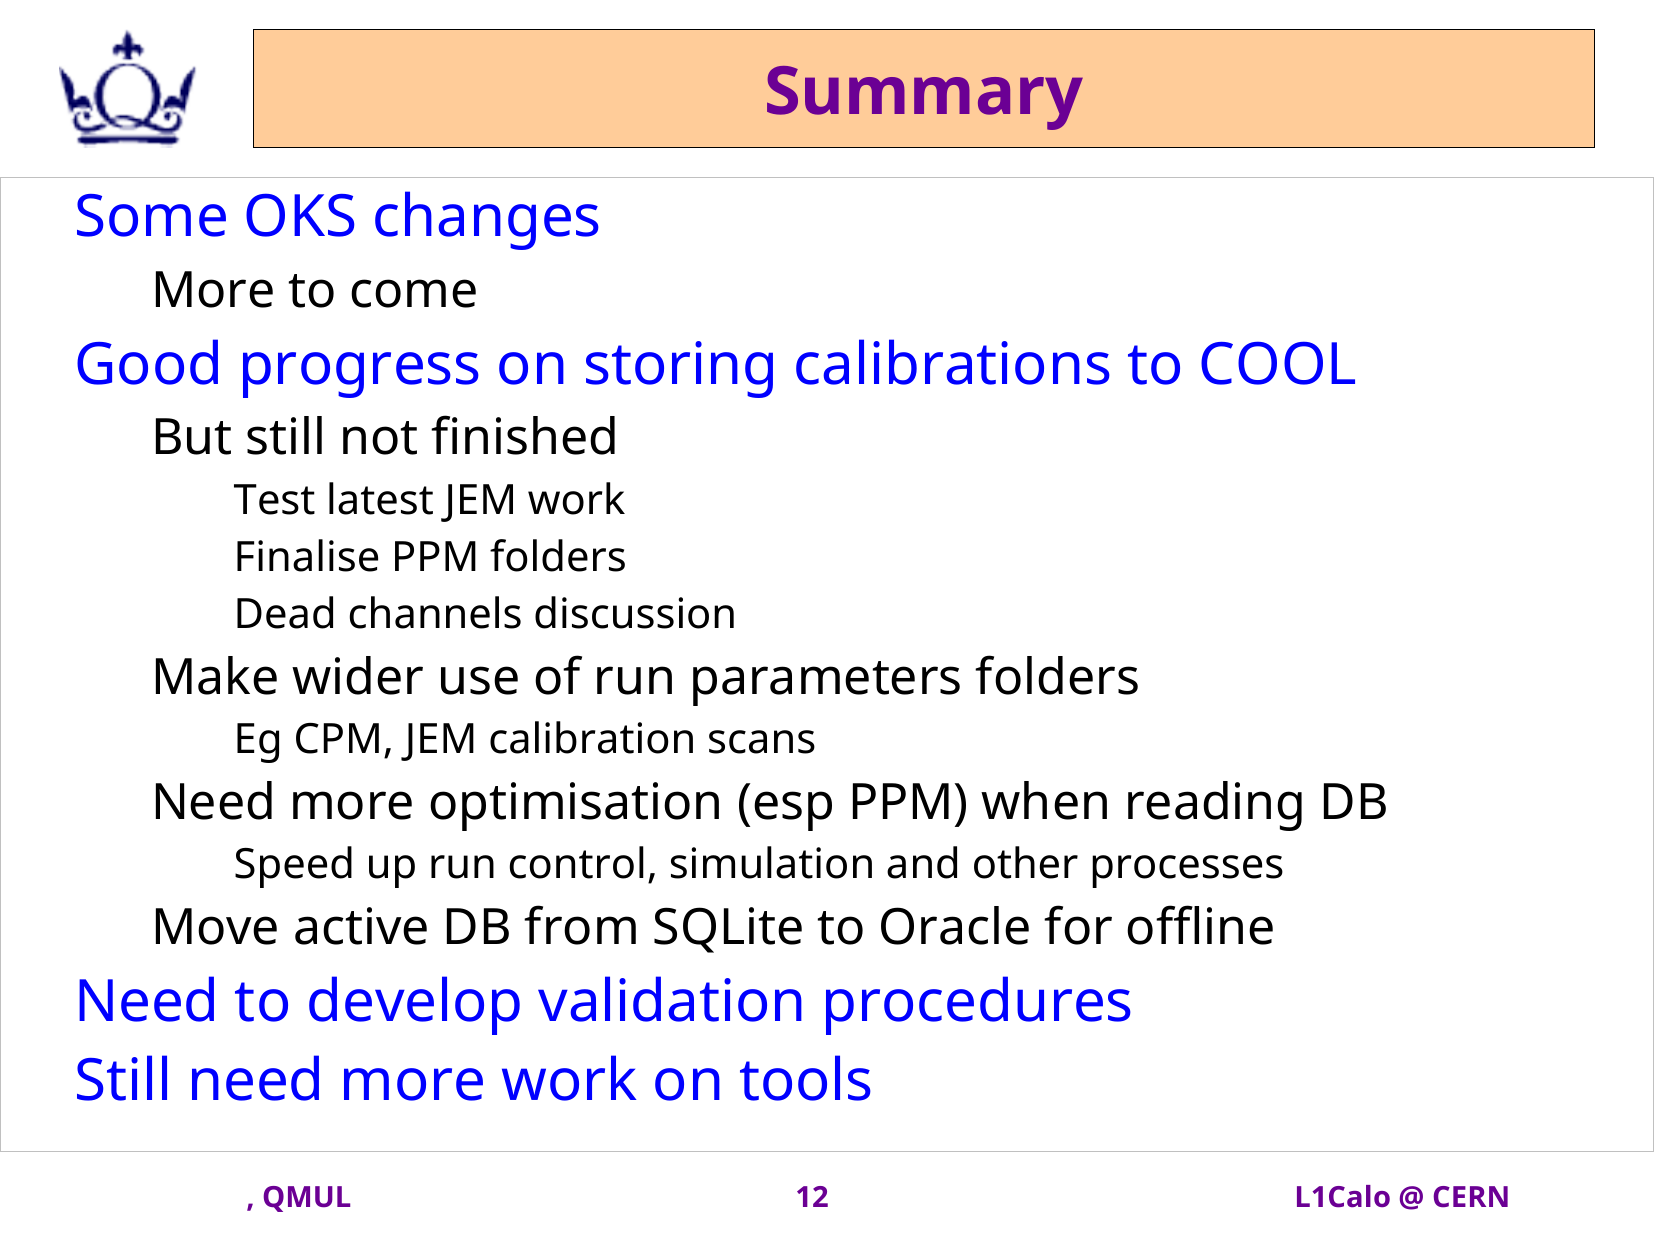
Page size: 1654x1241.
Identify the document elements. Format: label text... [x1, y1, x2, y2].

picture [59, 29, 200, 148]
title Summary [253, 29, 1595, 148]
list Some OKS changes More to come Good progress on storing calibrations to COOL But still not finished Test latest JEM work Finalise PPM folders Dead channels discussion Make wider use of run parameters folders Eg CPM, JEM calibration scans Need more optimisation (esp PPM) when reading DB Speed up run control, simulation and other processes Move active DB from SQLite to Oracle for offline Need to develop validation procedures Still need more work on tools [56, 174, 1600, 1143]
